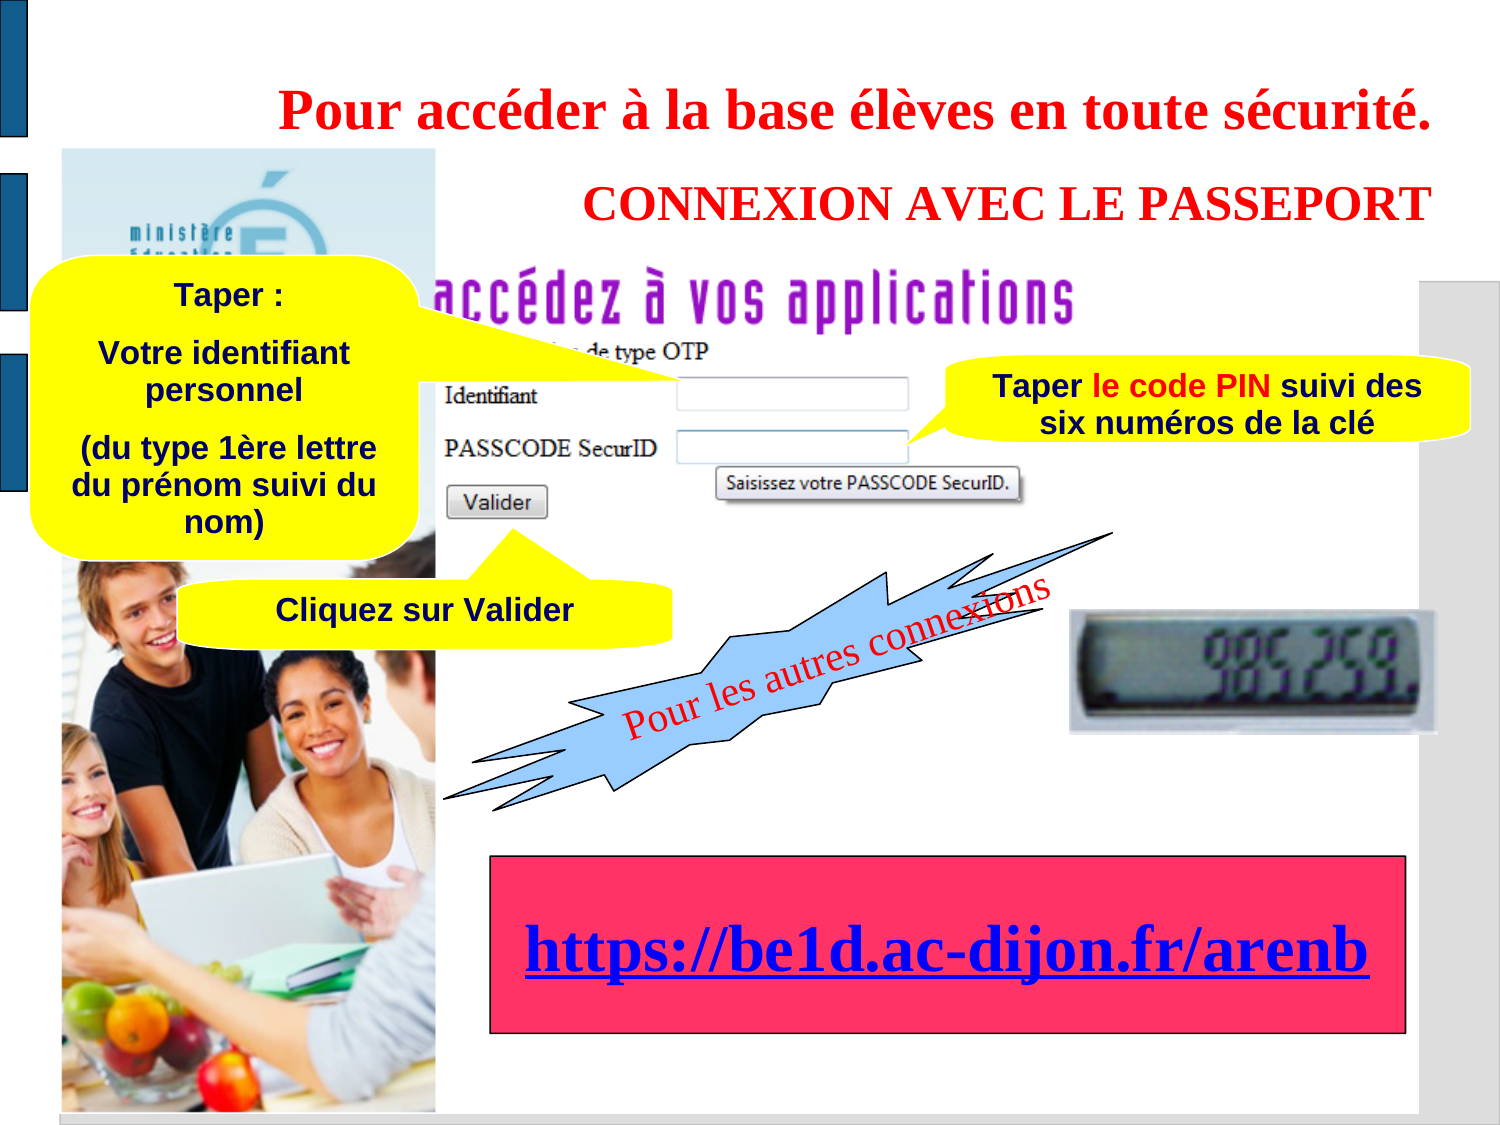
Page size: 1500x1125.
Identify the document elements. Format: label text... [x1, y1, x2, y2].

text_box Cliquez sur Valider [177, 527, 674, 650]
text_box https://be1d.ac-dijon.fr/arenb [490, 856, 1406, 1034]
text_box Taper le code PIN suivi des six numéros de la clé [901, 354, 1471, 449]
text_box Pour les autres connexions [443, 532, 1113, 811]
text_box Pour accéder à la base élèves en toute sécurité. CONNEXION AVEC LE PASSEPORT [41, 66, 1447, 244]
text_box Taper : Votre identifiant personnel (du type 1ère lettre du prénom suivi du nom) [29, 255, 688, 561]
picture [59, 244, 1438, 1114]
